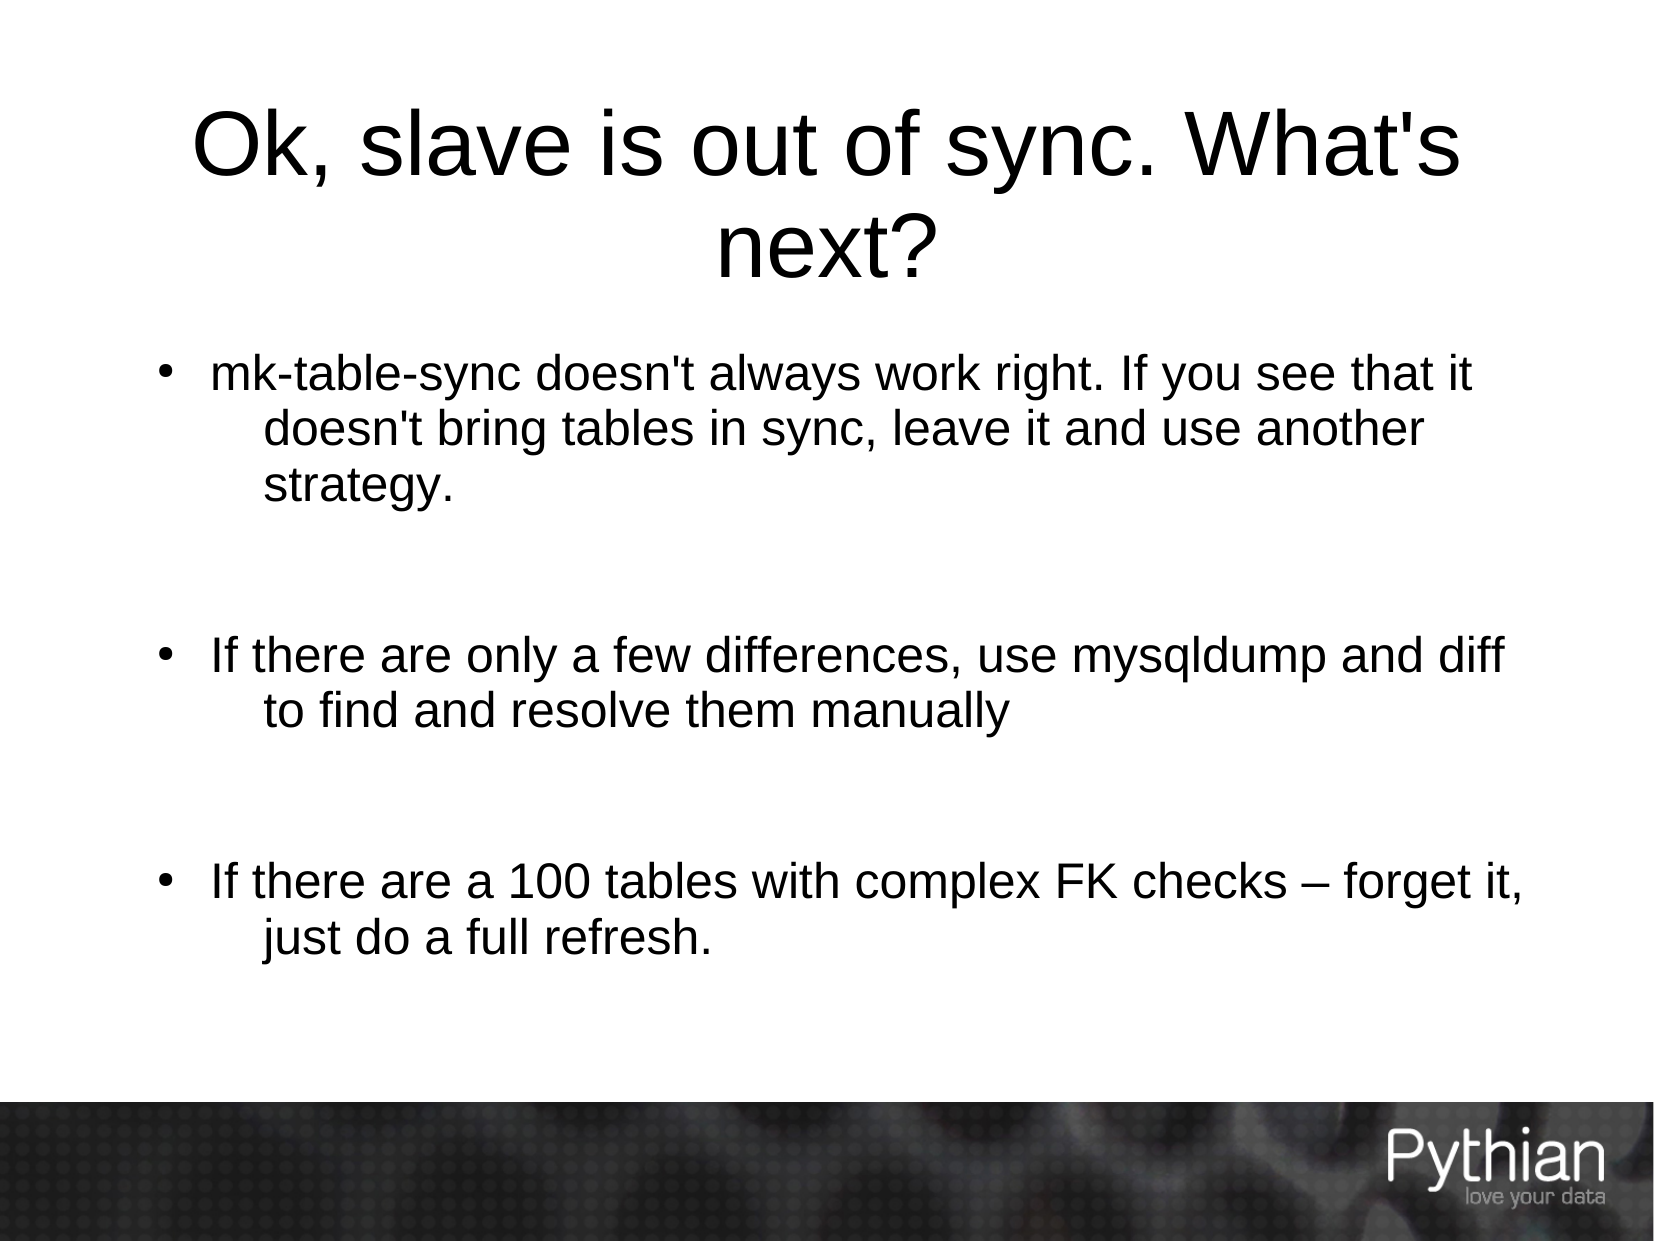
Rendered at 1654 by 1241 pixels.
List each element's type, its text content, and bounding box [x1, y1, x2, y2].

title Ok, slave is out of sync. What's next? [121, 91, 1534, 299]
list mk-table-sync doesn't always work right. If you see that it doesn't bring tables in sync, leave it and use another strategy. If there are only a few differences, use mysqldump and diff to find and resolve them manually If there are a 100 tables with complex FK checks – forget it, just do a full refresh. [121, 344, 1534, 1127]
picture [0, 1102, 1654, 1241]
